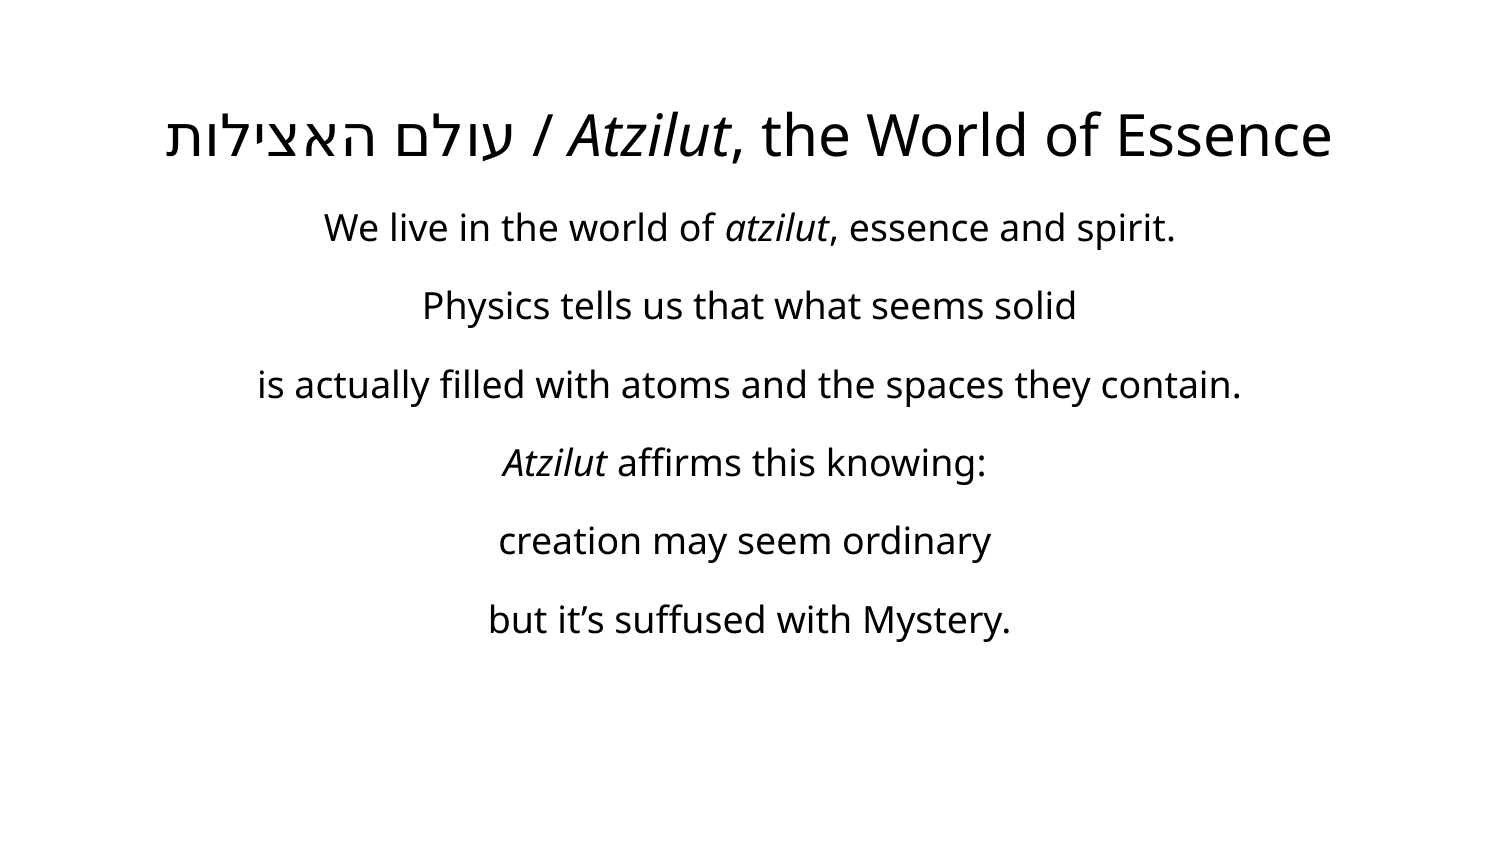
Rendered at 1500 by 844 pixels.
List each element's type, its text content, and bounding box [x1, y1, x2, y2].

list We live in the world of atzilut, essence and spirit. Physics tells us that what seems solid is actually filled with atoms and the spaces they contain. Atzilut affirms this knowing: creation may seem ordinary but it’s suffused with Mystery. [51, 189, 1449, 750]
title עולם האצילות / Atzilut, the World of Essence [51, 72, 1449, 167]
